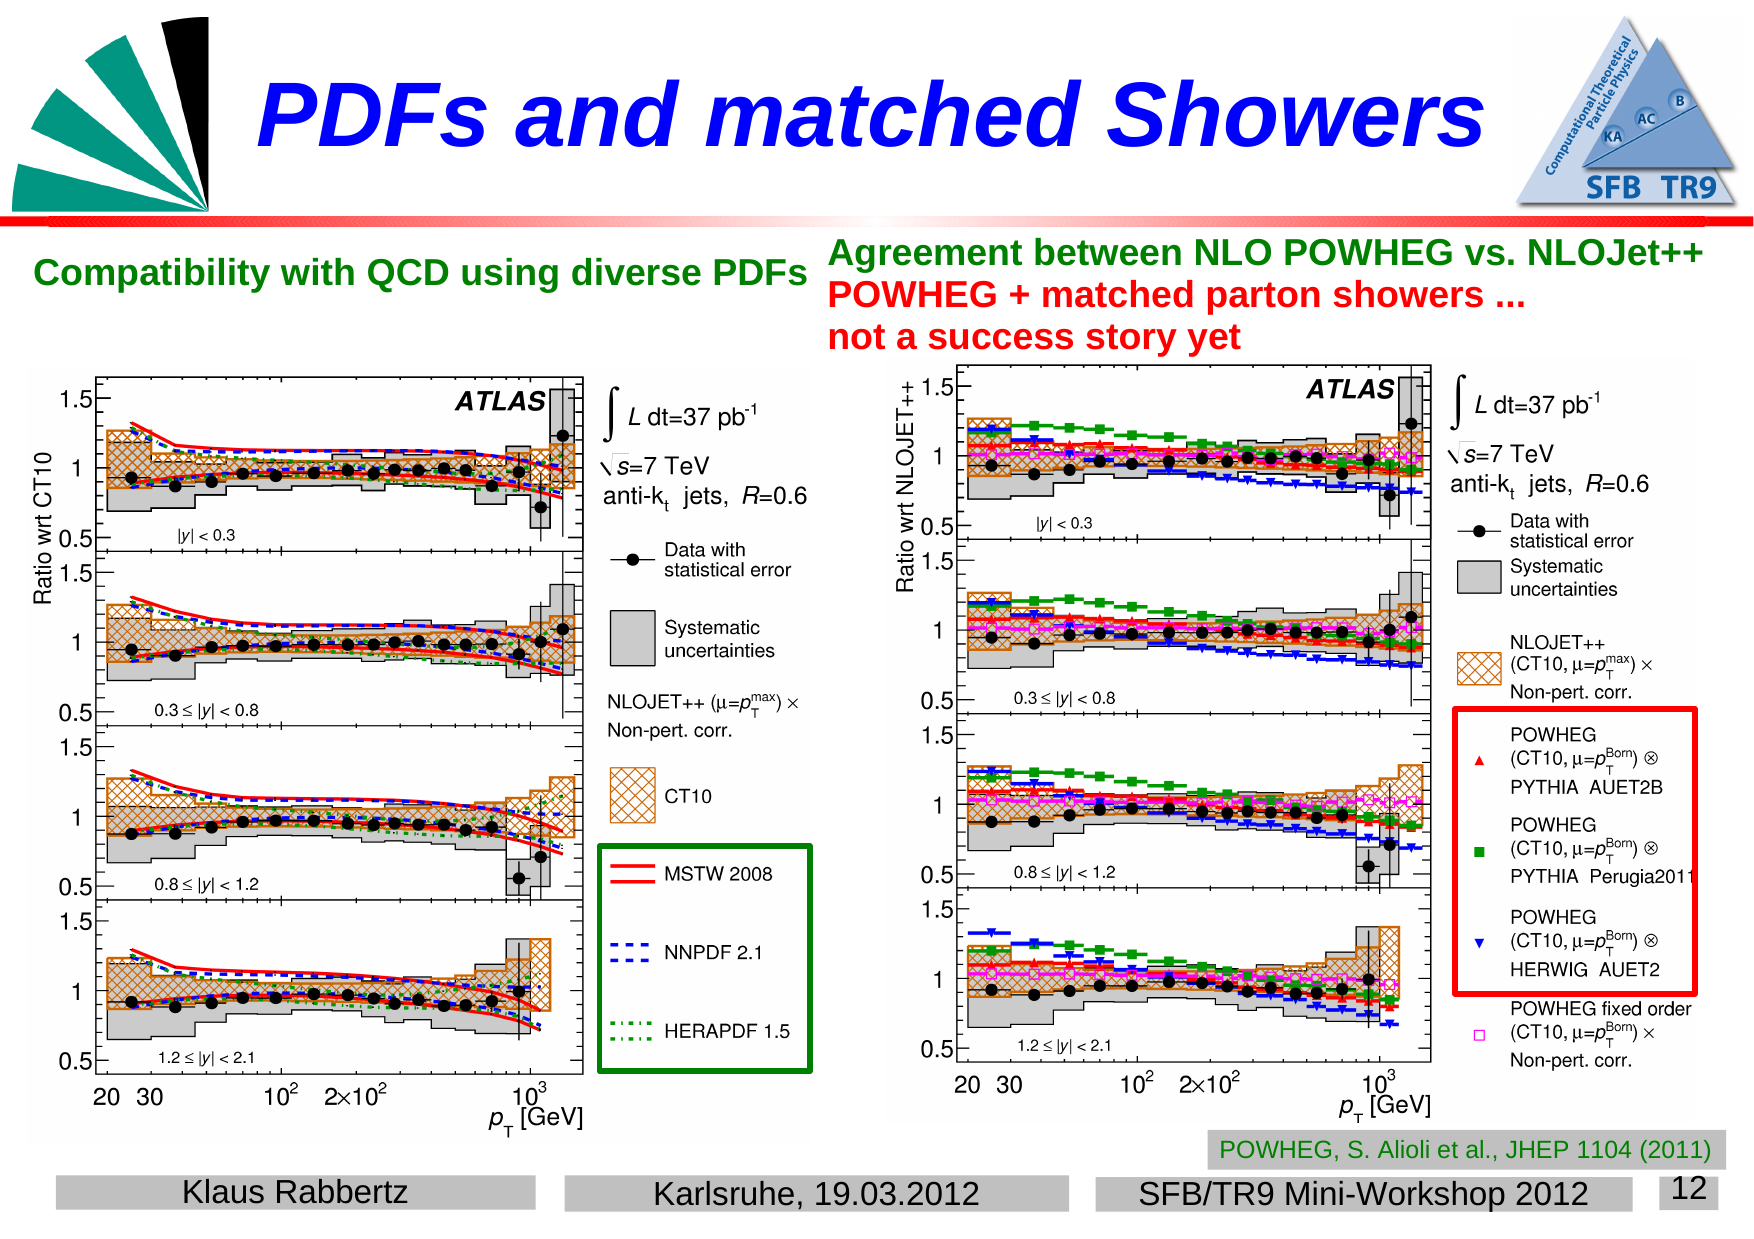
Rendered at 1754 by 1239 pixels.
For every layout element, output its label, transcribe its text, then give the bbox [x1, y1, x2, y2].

text_box POWHEG, S. Alioli et al., JHEP 1104 (2011) [1207, 1129, 1727, 1170]
text_box Agreement between NLO POWHEG vs. NLOJet++ POWHEG + matched parton showers ... not a success story yet [815, 225, 1717, 364]
picture [1458, 712, 1692, 991]
picture [1511, 11, 1743, 213]
picture [602, 849, 807, 1068]
text_box Compatibility with QCD using diverse PDFs [21, 245, 821, 299]
title PDFs and matched Showers [220, 16, 1525, 213]
picture [884, 364, 1695, 1123]
picture [12, 17, 209, 214]
picture [27, 366, 812, 1144]
